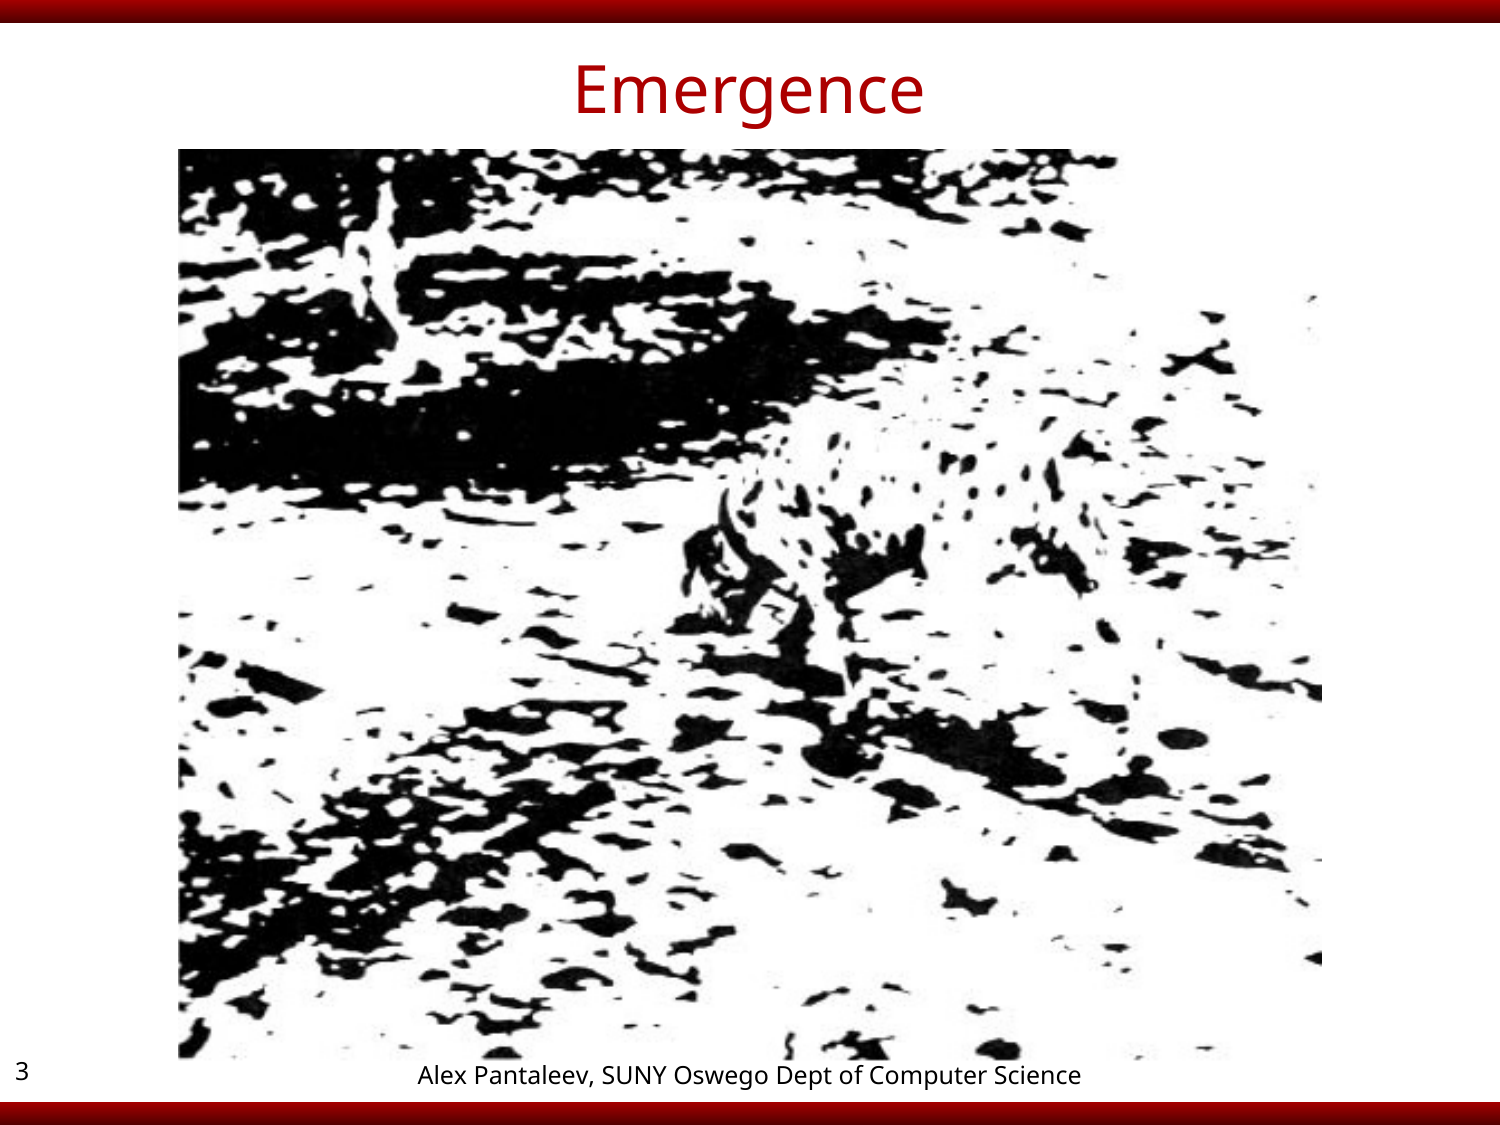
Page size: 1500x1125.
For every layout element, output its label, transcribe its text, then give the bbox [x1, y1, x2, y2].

picture [178, 149, 1322, 1063]
title Emergence [0, 24, 1500, 150]
